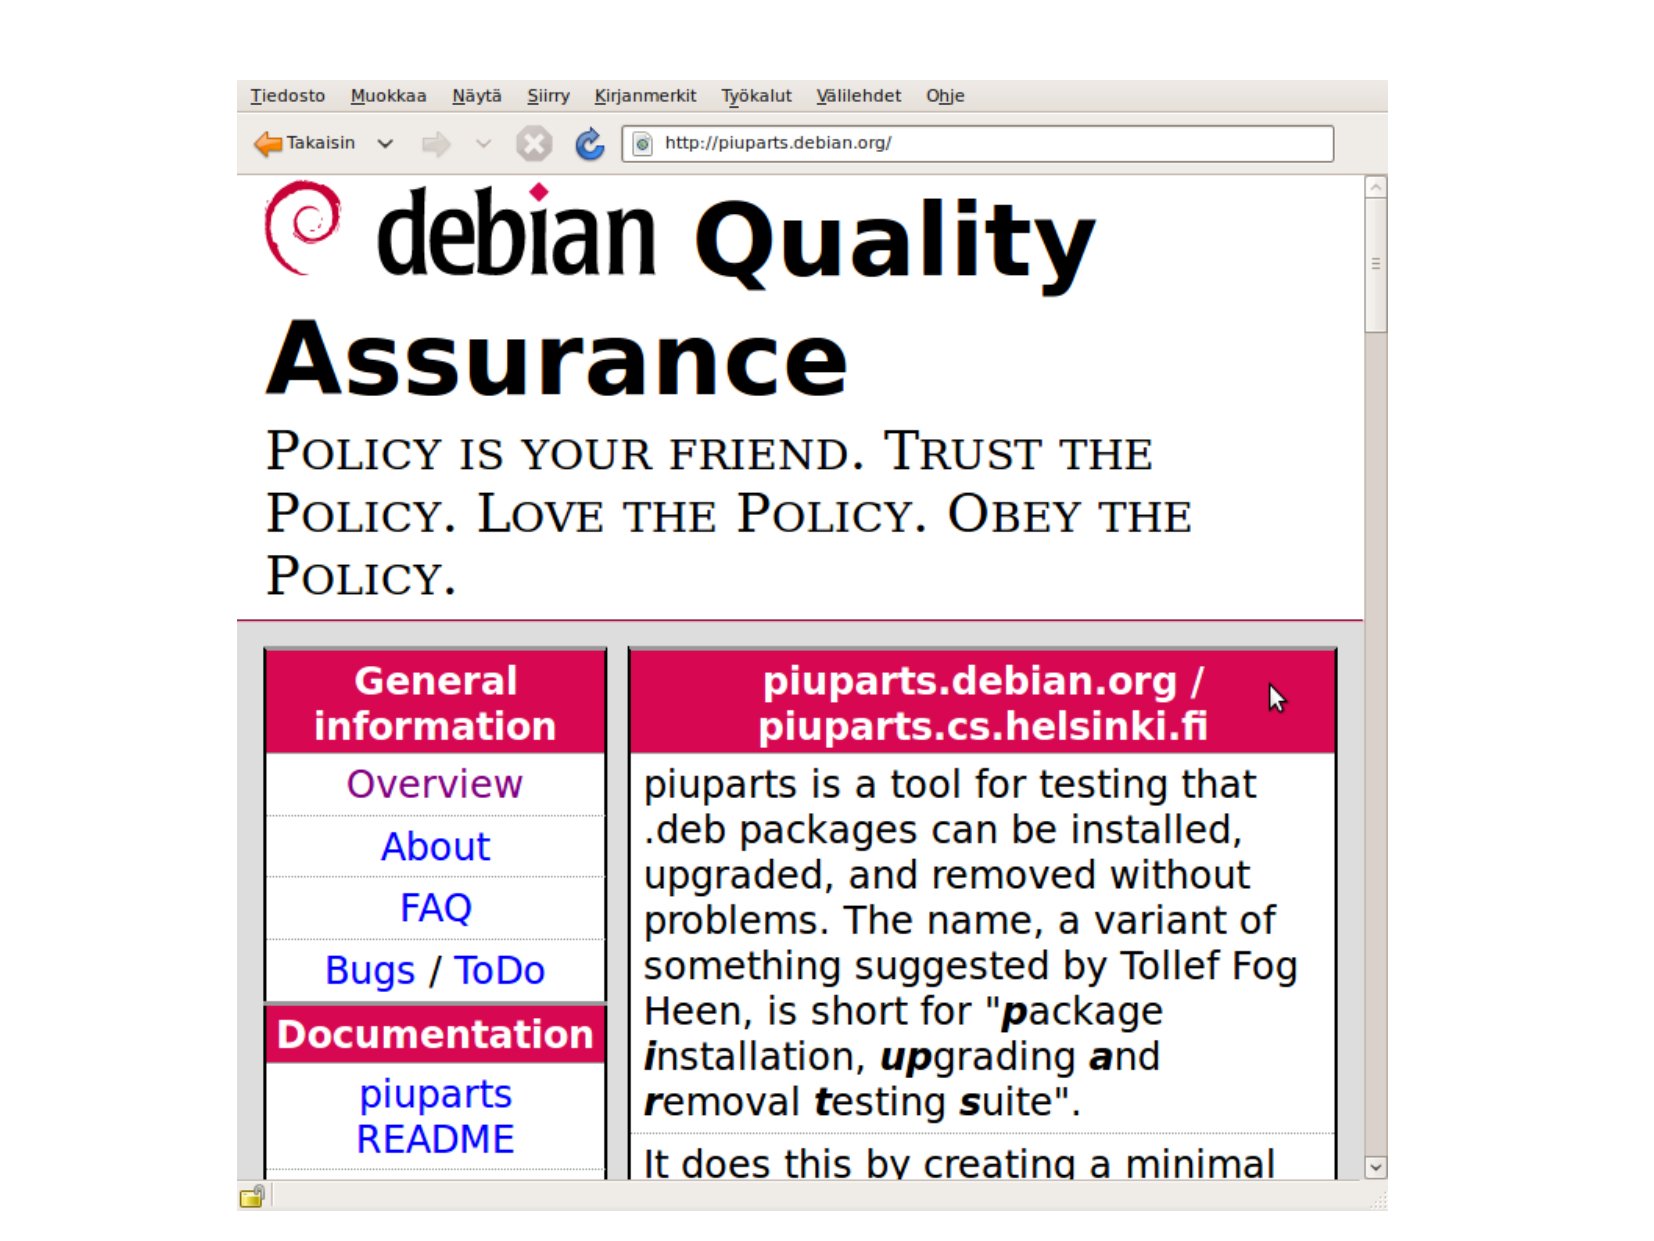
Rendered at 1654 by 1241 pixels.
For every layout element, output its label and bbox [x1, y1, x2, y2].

picture [237, 80, 1388, 1211]
